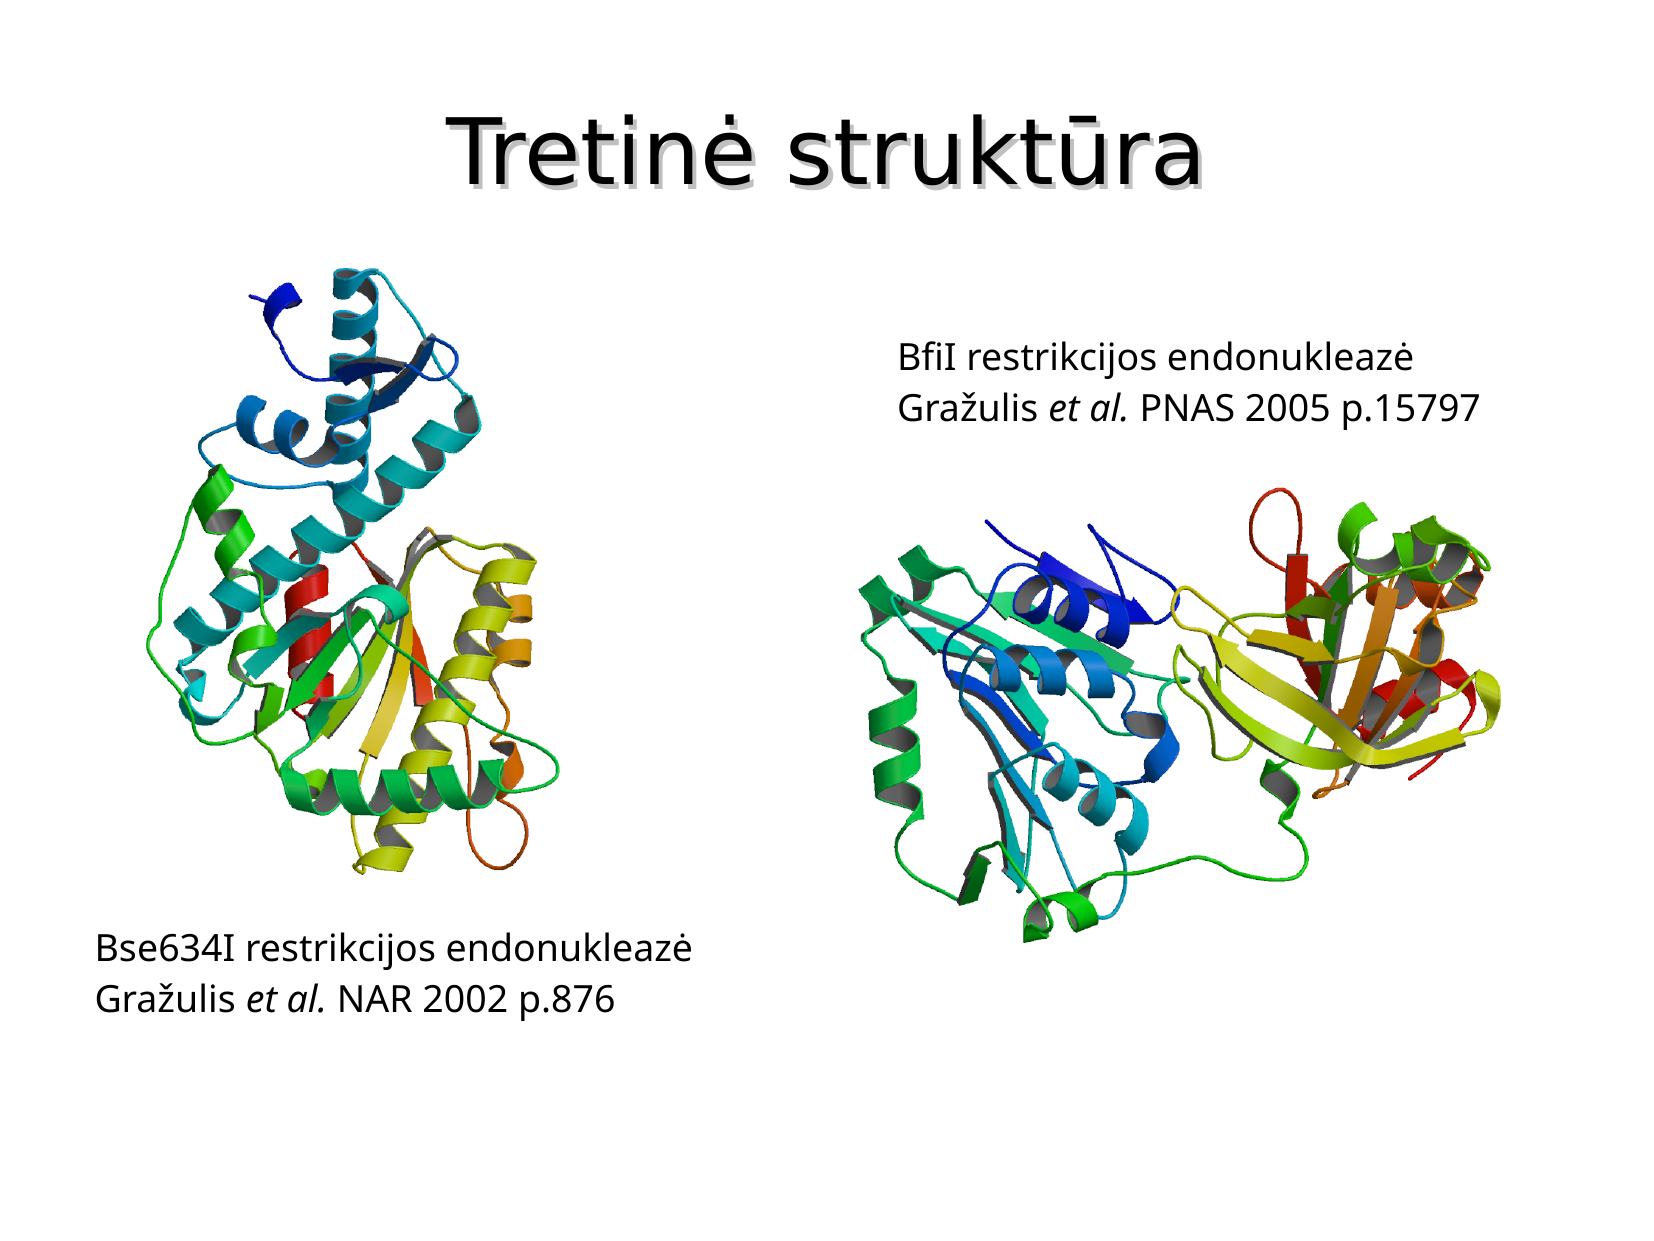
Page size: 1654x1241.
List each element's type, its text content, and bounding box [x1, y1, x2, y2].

text_box BfiI restrikcijos endonukleazė Gražulis et al. PNAS 2005 p.15797 [882, 323, 1542, 431]
title Tretinė struktūra [82, 56, 1571, 250]
text_box Bse634I restrikcijos endonukleazė Gražulis et al. NAR 2002 p.876 [79, 913, 739, 1022]
picture [143, 265, 562, 877]
picture [856, 485, 1503, 945]
